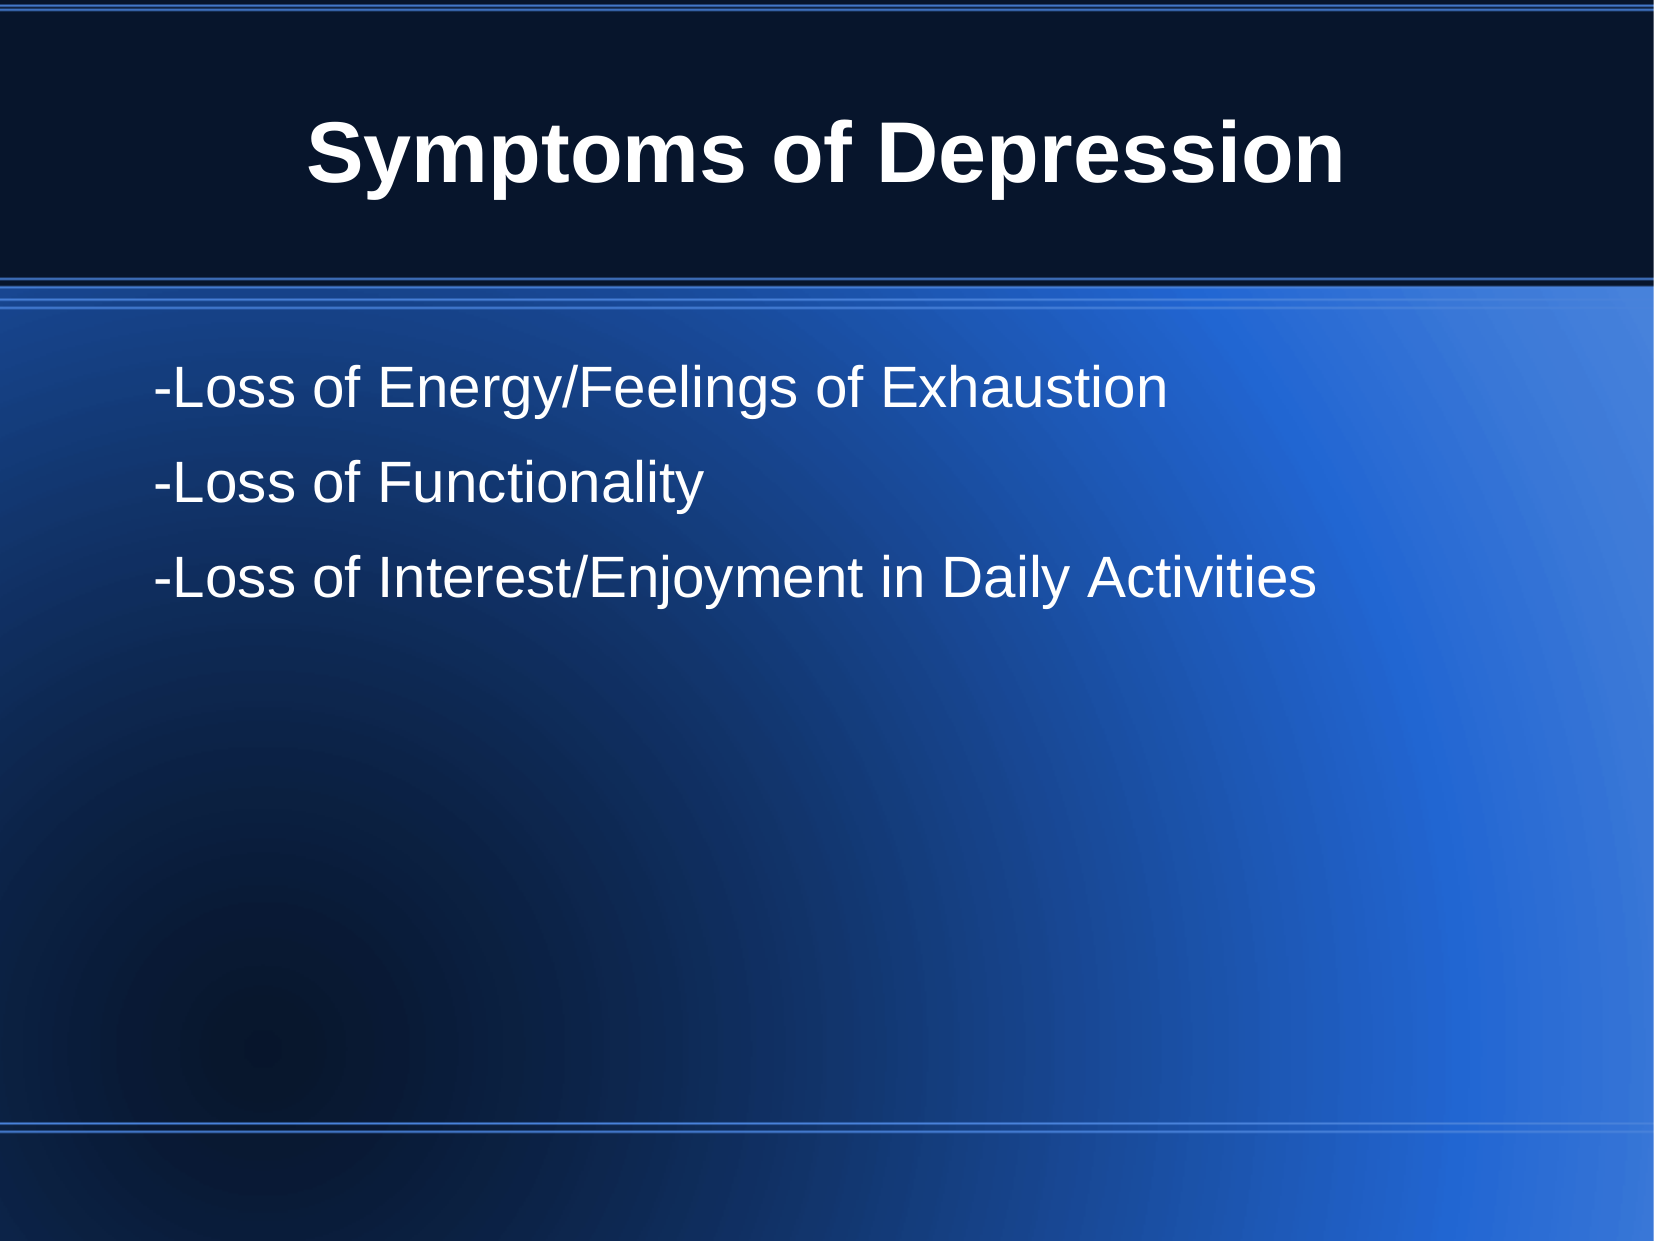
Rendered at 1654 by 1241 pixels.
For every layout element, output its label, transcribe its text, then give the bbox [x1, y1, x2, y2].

picture [0, 0, 1654, 1241]
title Symptoms of Depression [82, 49, 1571, 257]
list -Loss of Energy/Feelings of Exhaustion -Loss of Functionality -Loss of Interest/Enjoyment in Daily Activities [82, 355, 1571, 1058]
